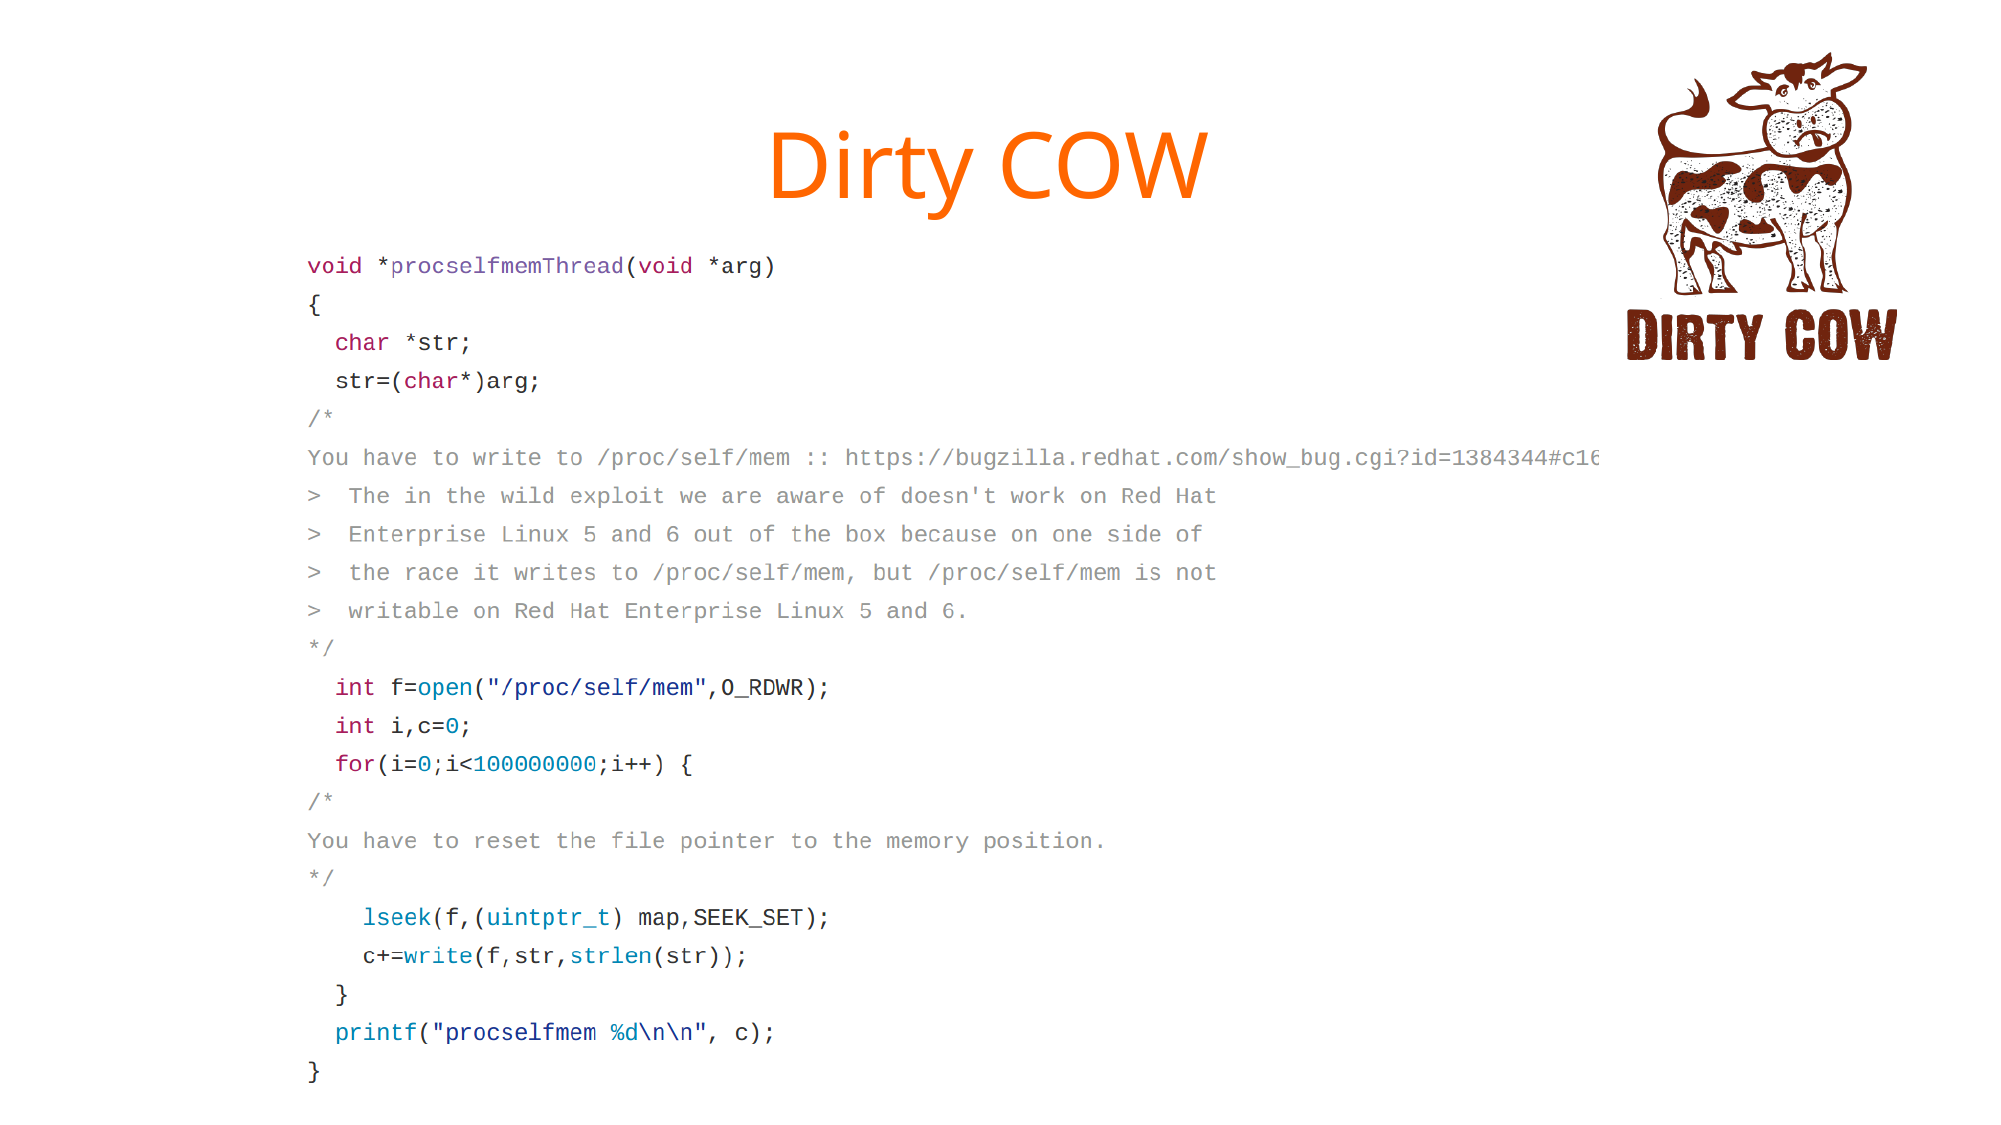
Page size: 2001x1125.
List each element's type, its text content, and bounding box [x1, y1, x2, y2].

picture [282, 245, 1599, 1089]
title Dirty COW [137, 59, 1600, 278]
picture [1600, 21, 1924, 391]
